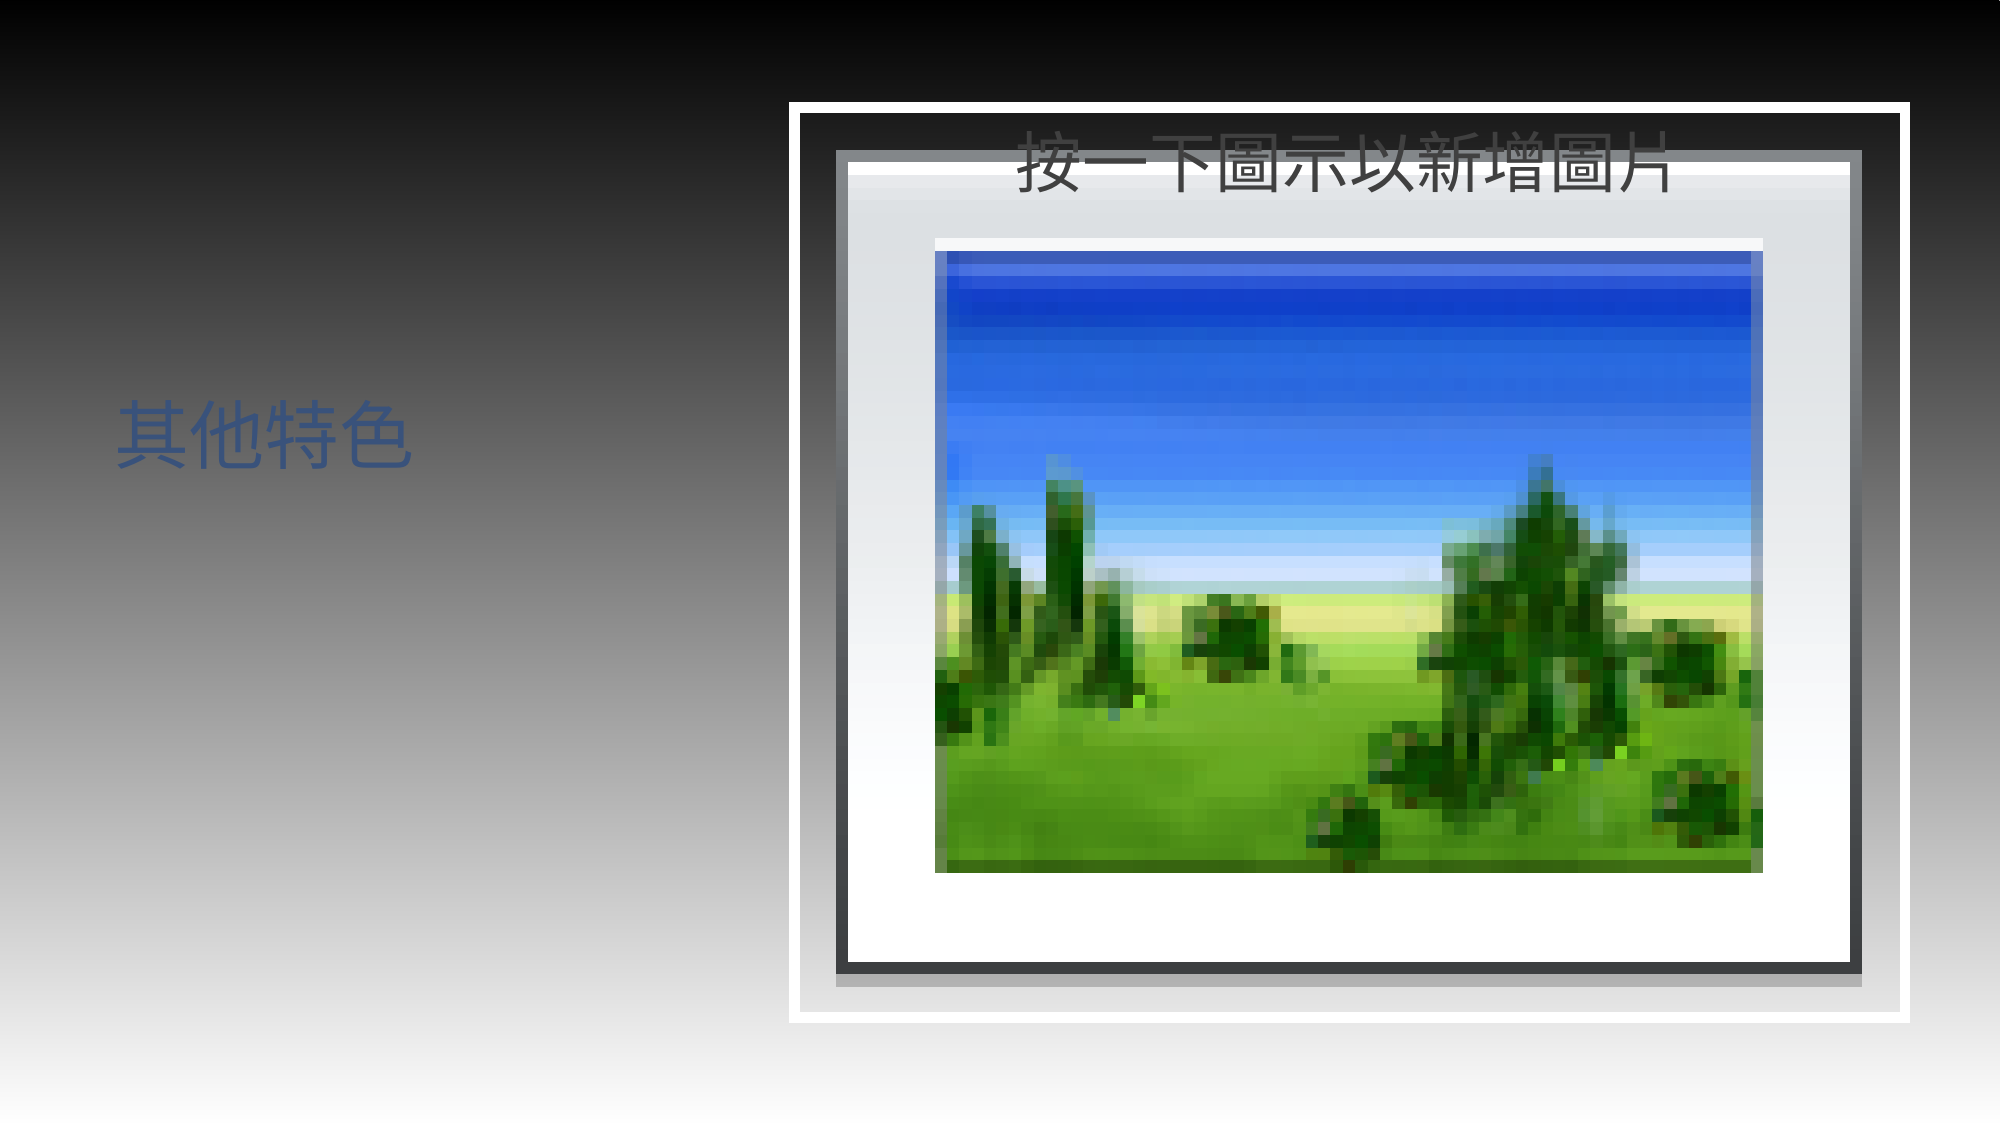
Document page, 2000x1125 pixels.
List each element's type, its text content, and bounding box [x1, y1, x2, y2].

picture [799, 112, 1900, 1013]
title 其他特色 [99, 326, 750, 486]
